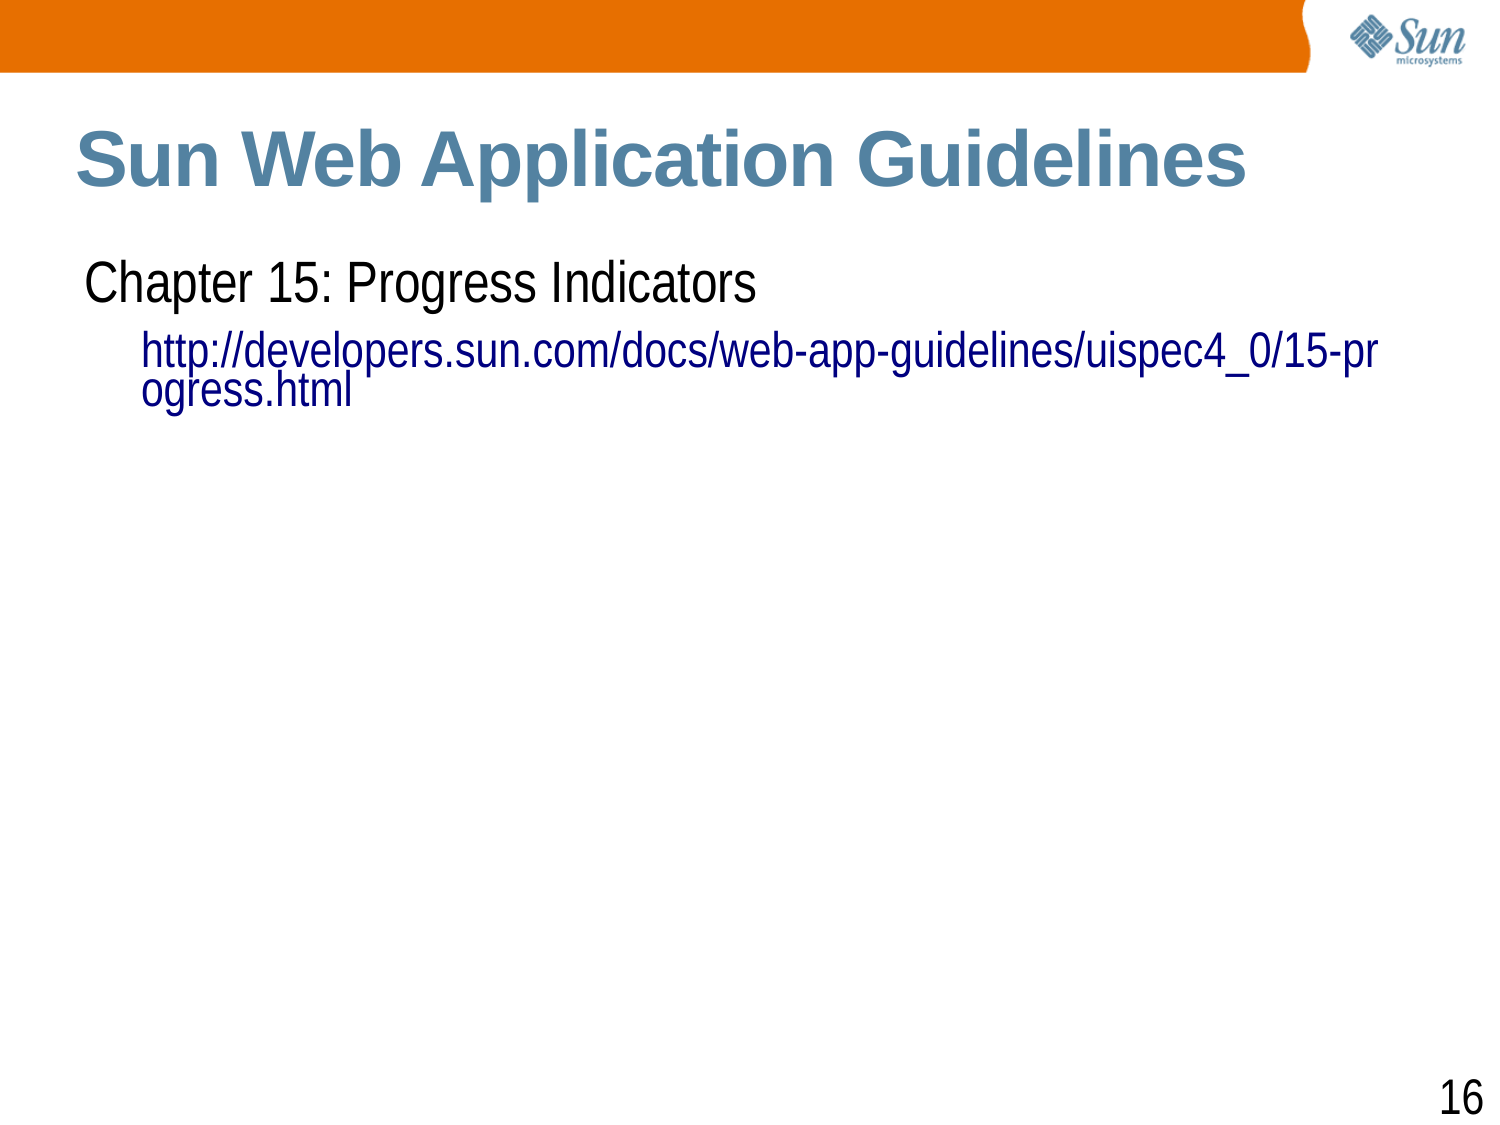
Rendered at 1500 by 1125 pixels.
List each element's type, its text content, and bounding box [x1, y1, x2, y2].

picture [0, 0, 1500, 75]
title Sun Web Application Guidelines [75, 122, 1438, 228]
list Chapter 15: Progress Indicators http://developers.sun.com/docs/web-app-guidelines/uispec4_0/15-progress.html [64, 257, 1402, 952]
